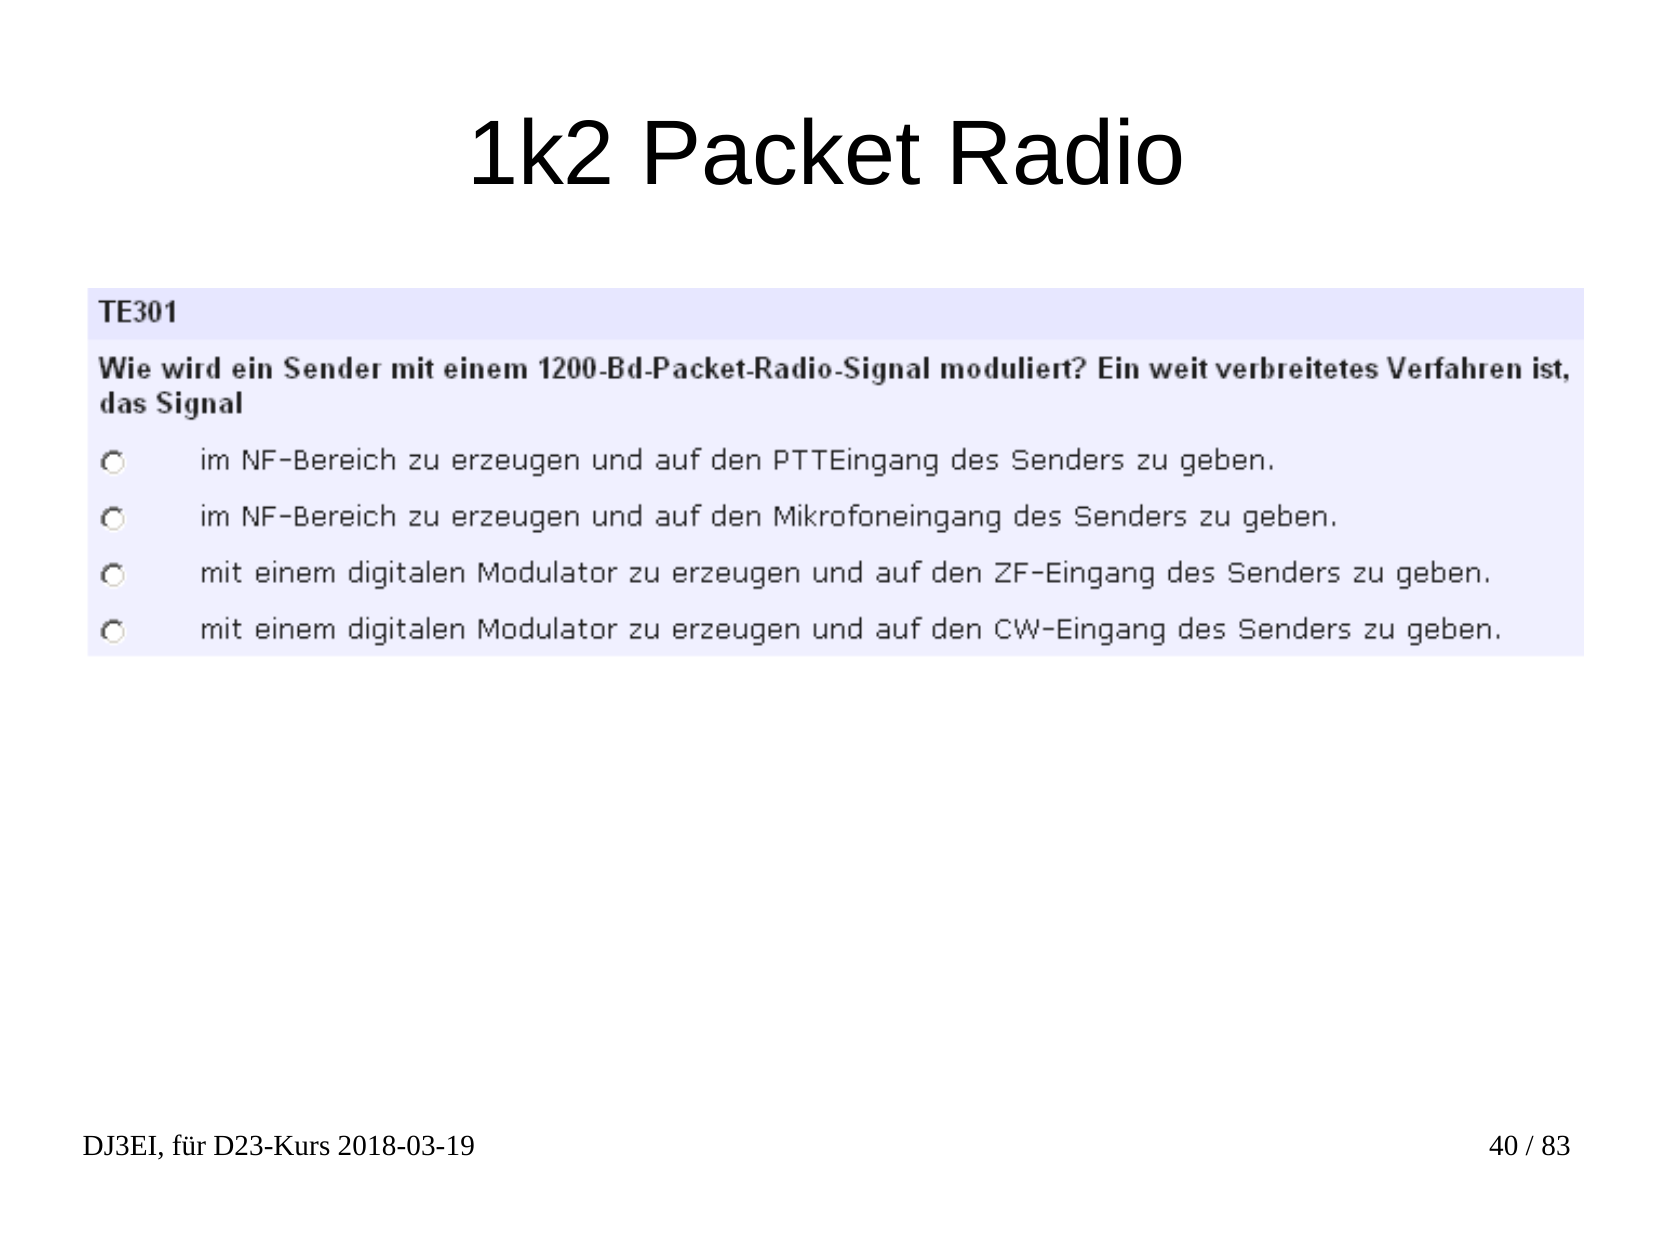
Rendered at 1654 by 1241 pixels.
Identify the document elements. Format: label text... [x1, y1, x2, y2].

picture [84, 288, 1584, 674]
title 1k2 Packet Radio [82, 49, 1571, 257]
